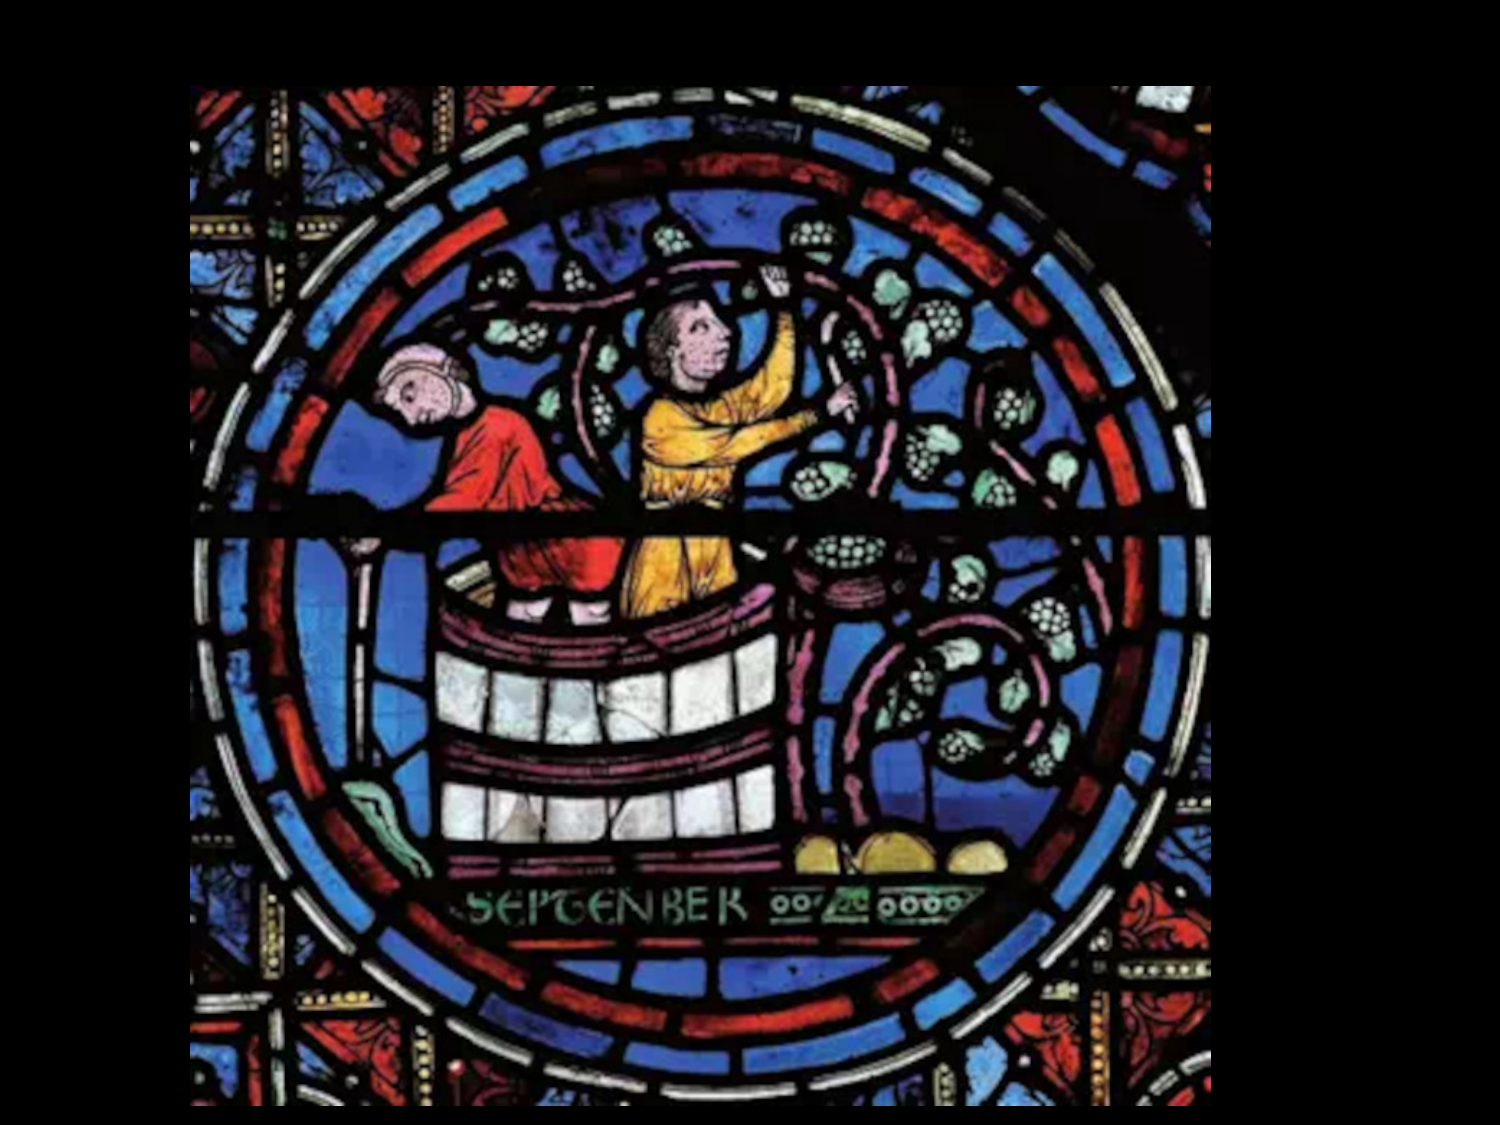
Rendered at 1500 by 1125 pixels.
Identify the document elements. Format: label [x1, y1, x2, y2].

picture [190, 86, 1211, 1107]
